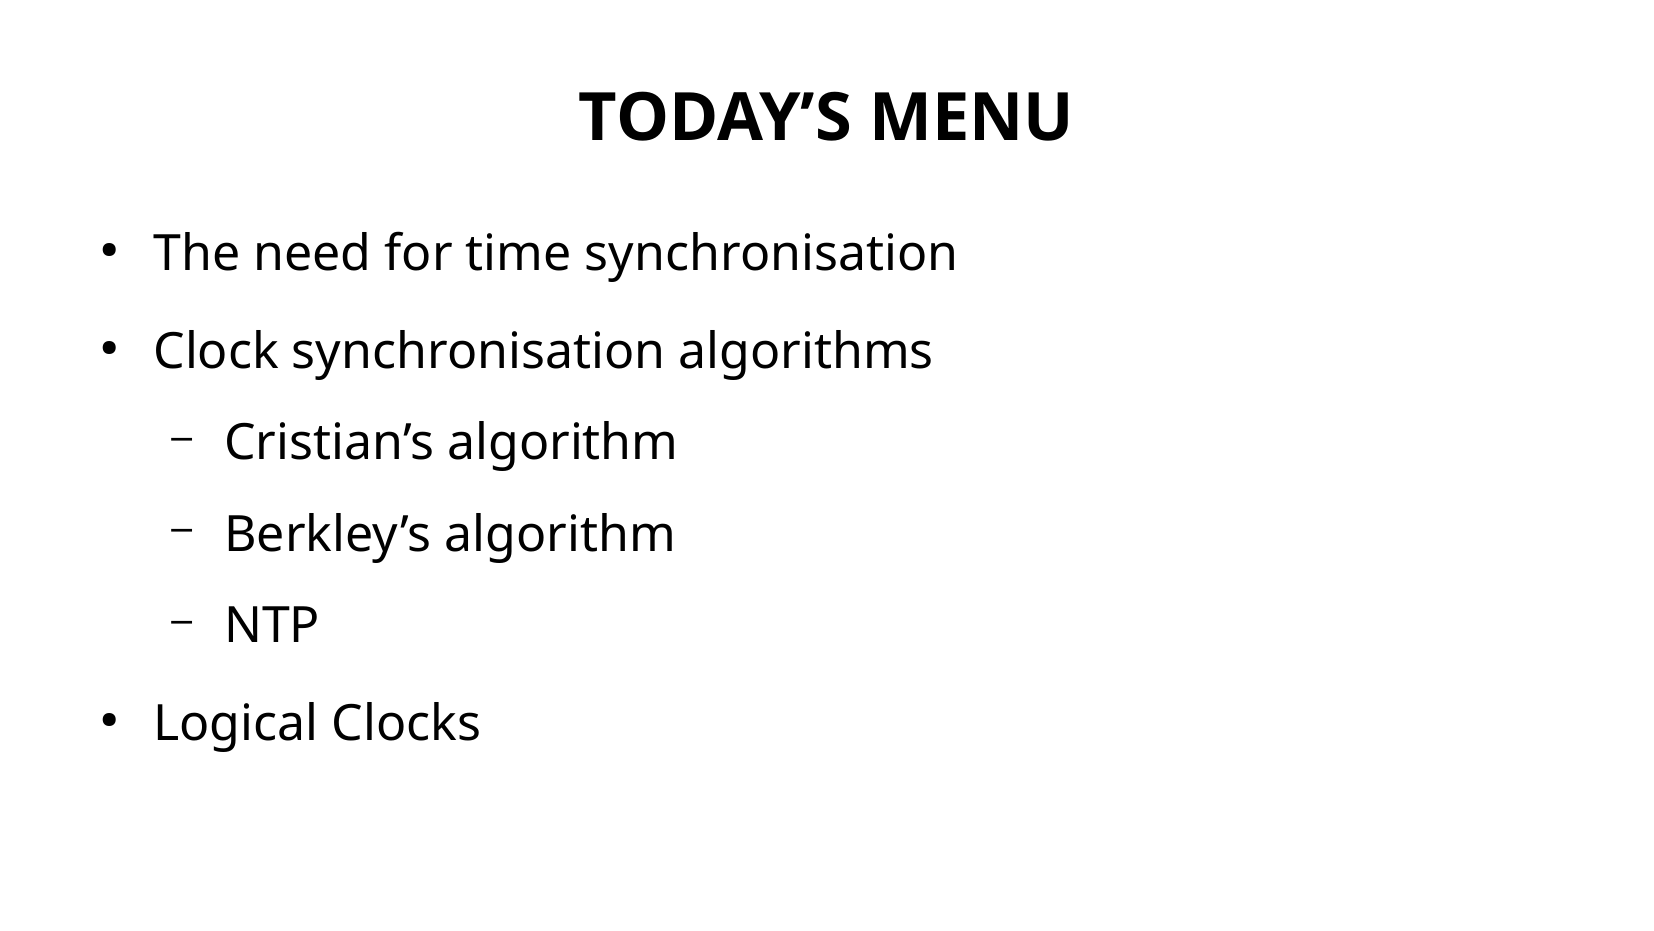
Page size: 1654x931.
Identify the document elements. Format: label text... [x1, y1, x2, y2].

list The need for time synchronisation Clock synchronisation algorithms Cristian’s algorithm Berkley’s algorithm NTP Logical Clocks [82, 217, 1571, 757]
title TODAY’S MENU [82, 36, 1571, 193]
